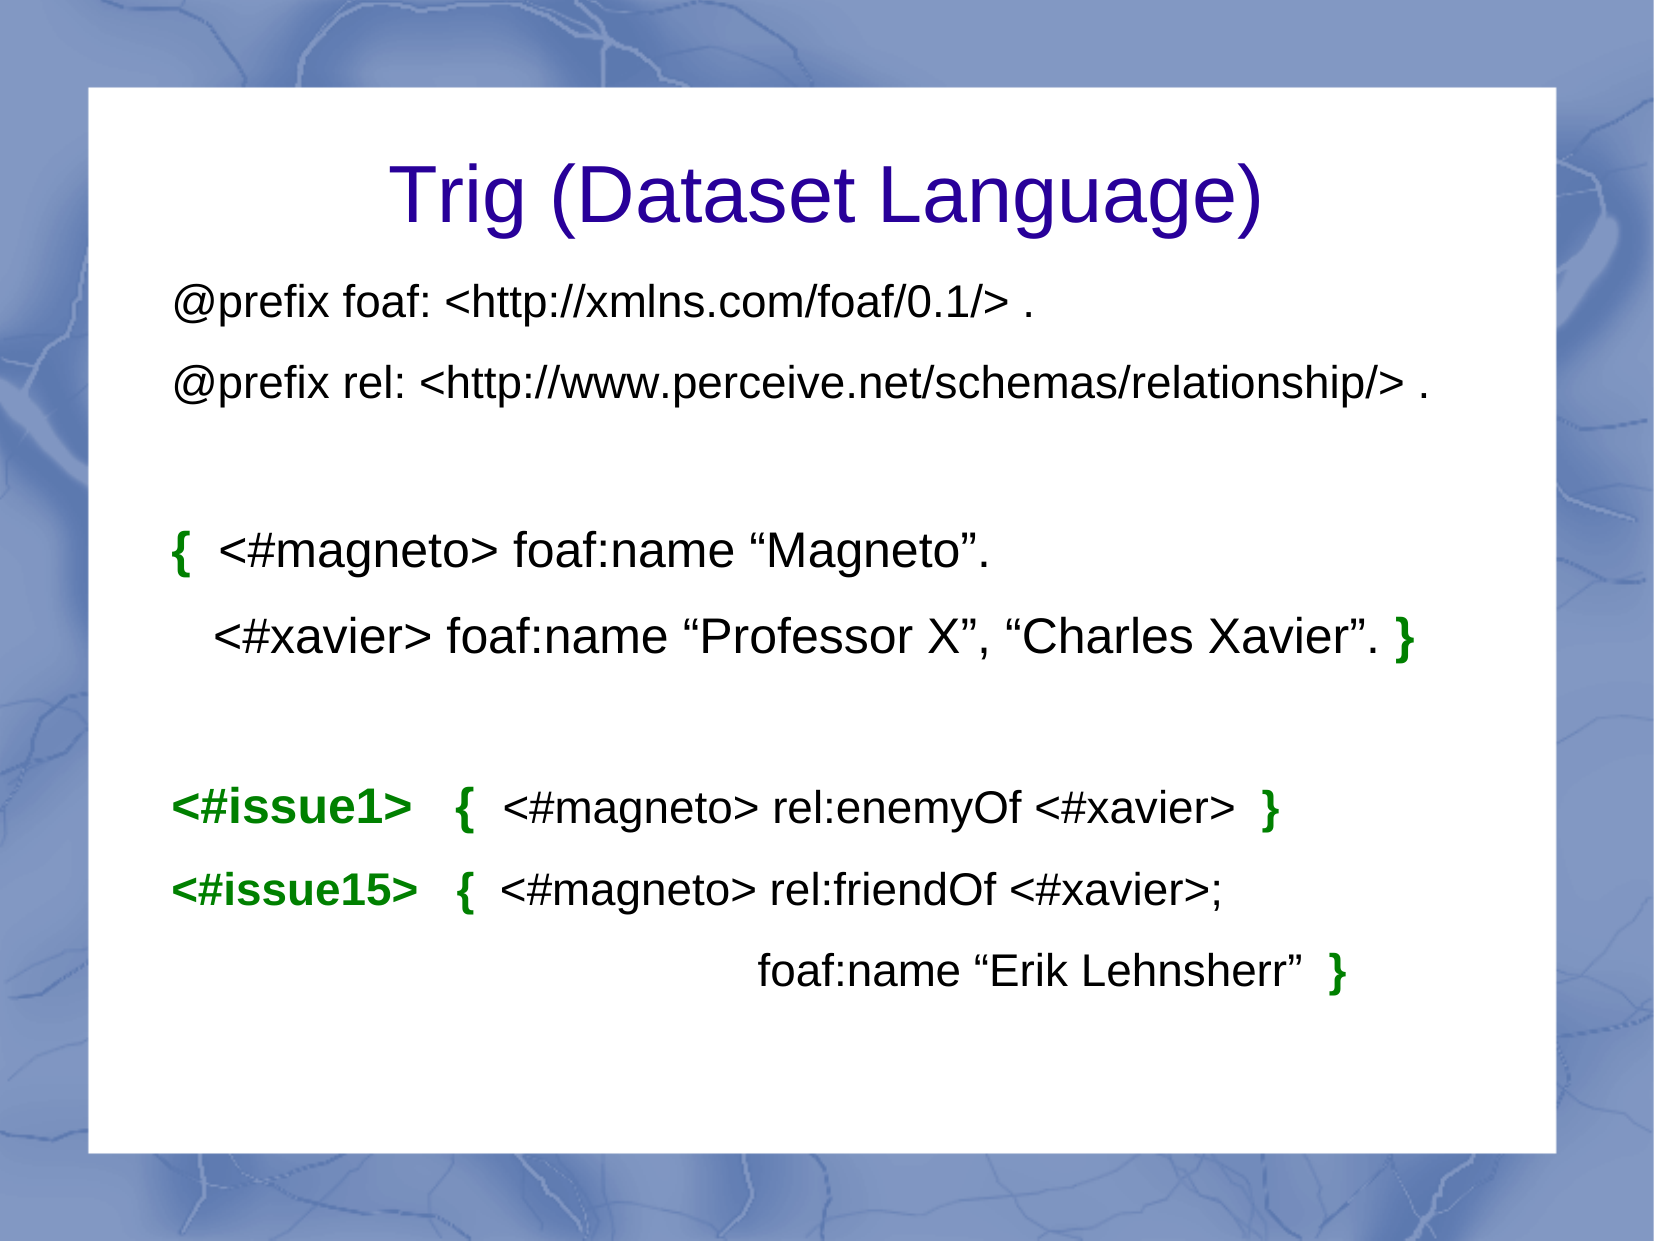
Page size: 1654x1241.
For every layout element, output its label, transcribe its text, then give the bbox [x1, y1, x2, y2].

title Trig (Dataset Language) [118, 90, 1536, 298]
picture [0, 0, 1654, 1241]
list @prefix foaf: <http://xmlns.com/foaf/0.1/> . @prefix rel: <http://www.perceive.net/schemas/relationship/> . { <#magneto> foaf:name “Magneto”. <#xavier> foaf:name “Professor X”, “Charles Xavier”. } <#issue1> { <#magneto> rel:enemyOf <#xavier> } <#issue15> { <#magneto> rel:friendOf <#xavier>; foaf:name “Erik Lehnsherr” } [171, 275, 1530, 1241]
